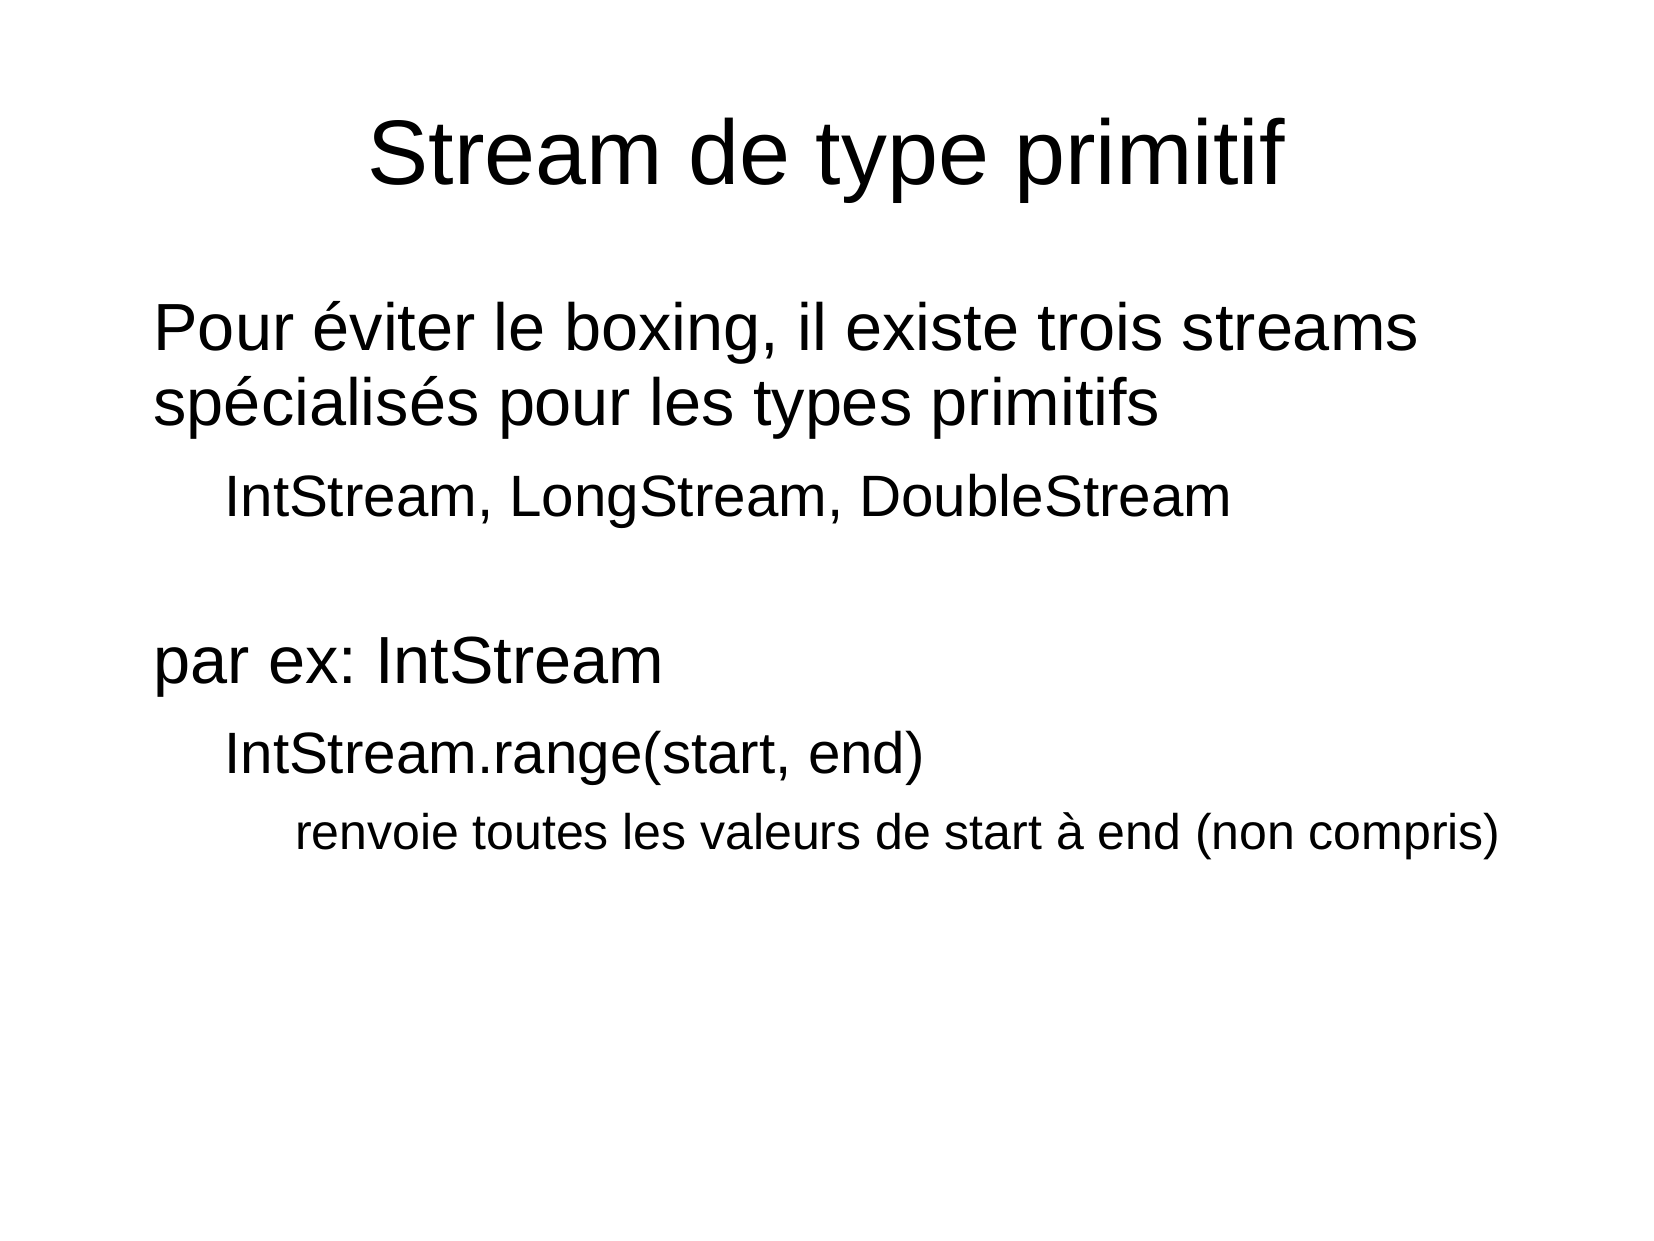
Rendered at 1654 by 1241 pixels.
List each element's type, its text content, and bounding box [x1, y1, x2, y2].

list Pour éviter le boxing, il existe trois streams spécialisés pour les types primitifs IntStream, LongStream, DoubleStream par ex: IntStream IntStream.range(start, end) renvoie toutes les valeurs de start à end (non compris) [82, 290, 1571, 1111]
title Stream de type primitif [82, 49, 1571, 257]
